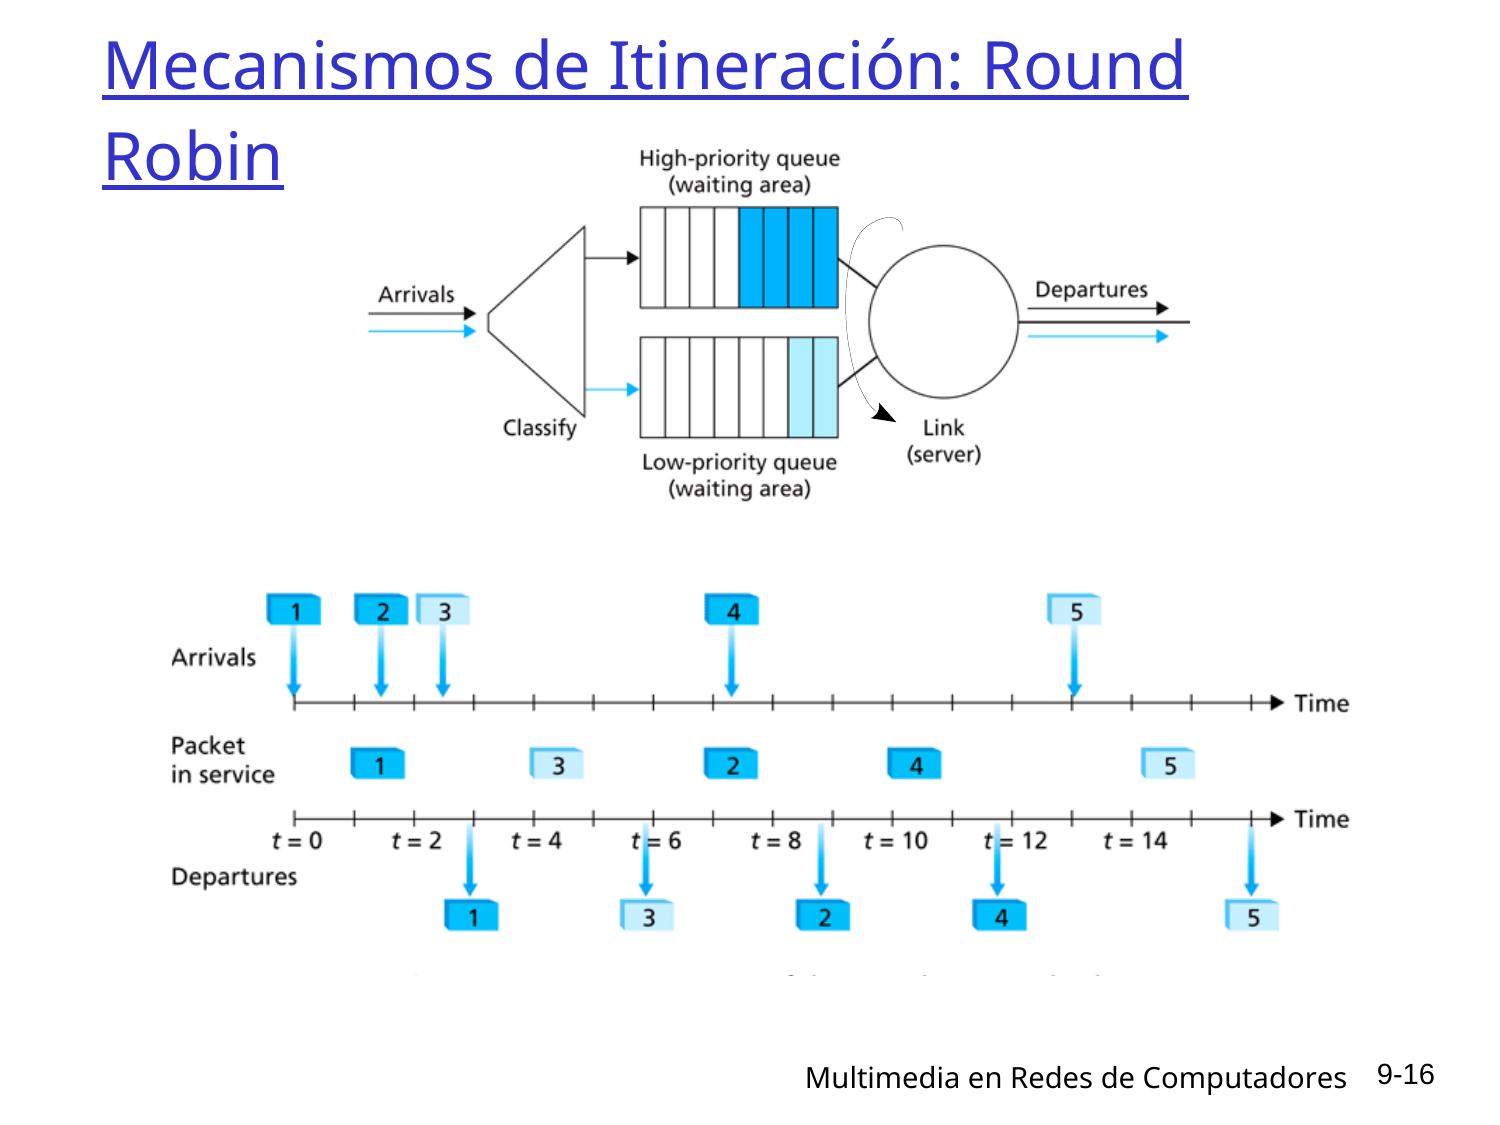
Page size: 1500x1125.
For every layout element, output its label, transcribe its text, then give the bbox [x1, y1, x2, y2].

picture [317, 149, 1190, 563]
picture [171, 590, 1351, 976]
title Mecanismos de Itineración: Round Robin [87, 23, 1363, 195]
